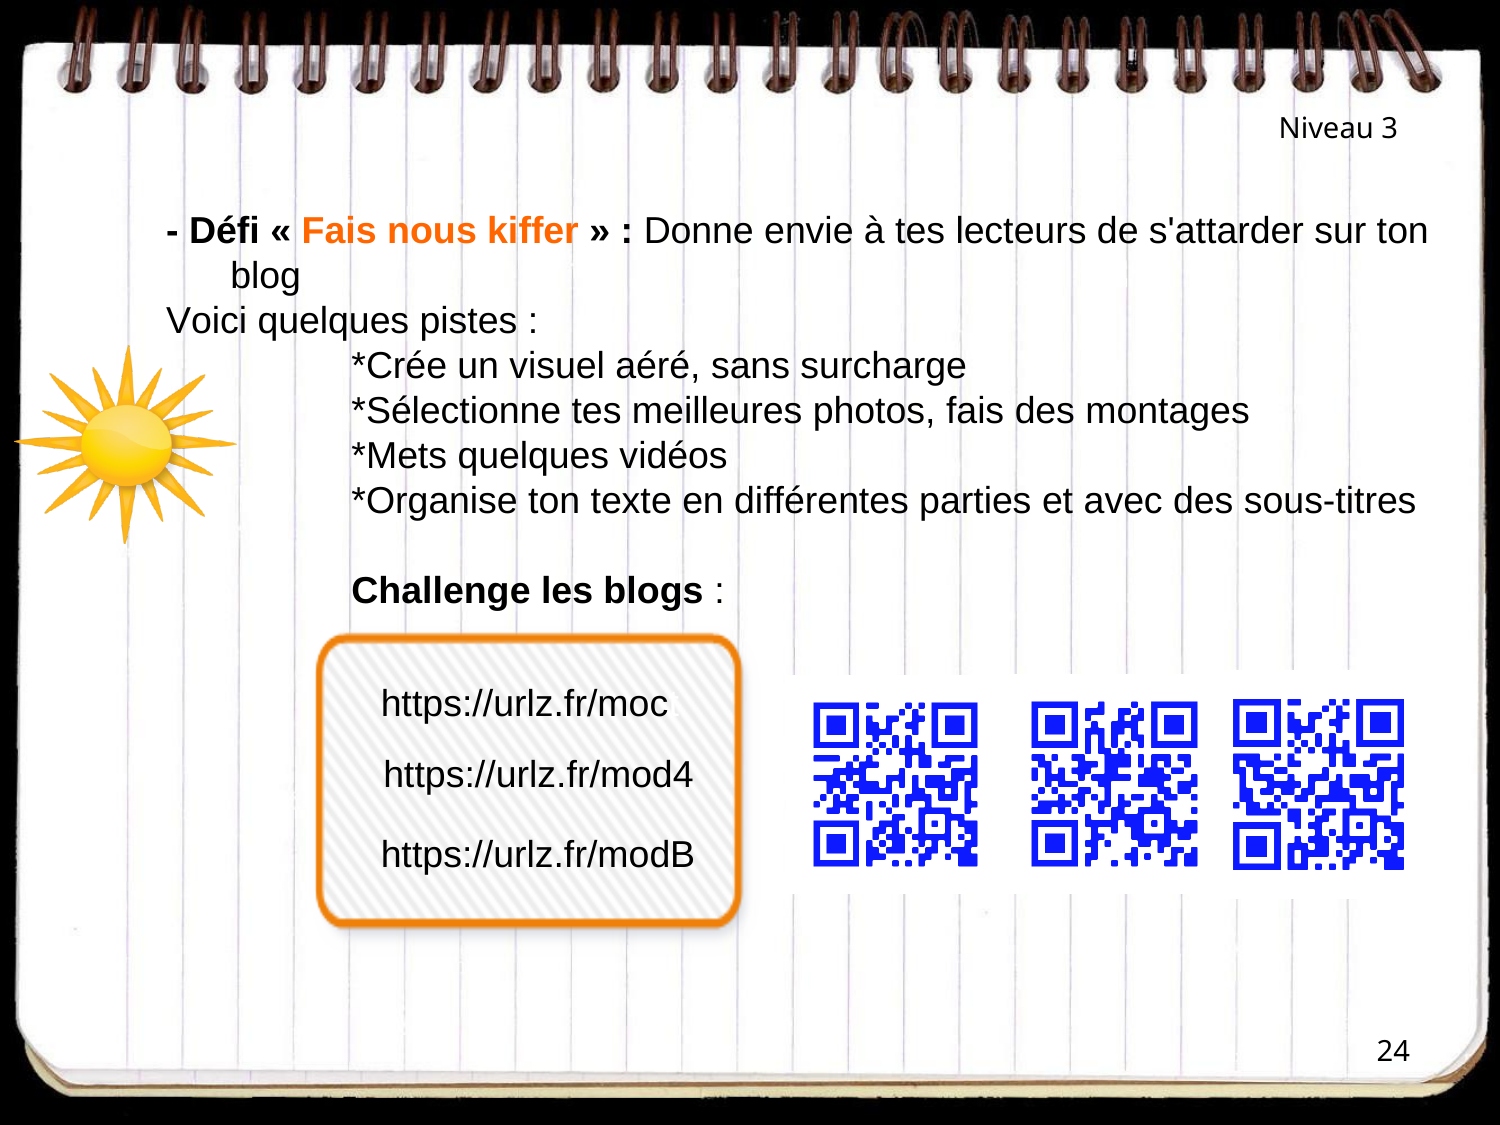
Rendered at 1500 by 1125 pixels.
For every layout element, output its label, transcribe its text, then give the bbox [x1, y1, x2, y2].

text_box - Défi « Fais nous kiffer » : Donne envie à tes lecteurs de s'attarder sur ton blog Voici quelques pistes : *Crée un visuel aéré, sans surcharge *Sélectionne tes meilleures photos, fais des montages *Mets quelques vidéos *Organise ton texte en différentes parties et avec des sous-titres Challenge les blogs : [93, 198, 1460, 665]
picture [0, 0, 1500, 1125]
text_box https://urlz.fr/moct [366, 675, 695, 733]
text_box Niveau 3 [1263, 101, 1442, 153]
text_box <number> [1074, 1024, 1425, 1103]
text_box https://urlz.fr/mod4 [368, 746, 709, 804]
text_box https://urlz.fr/modB [366, 826, 711, 884]
